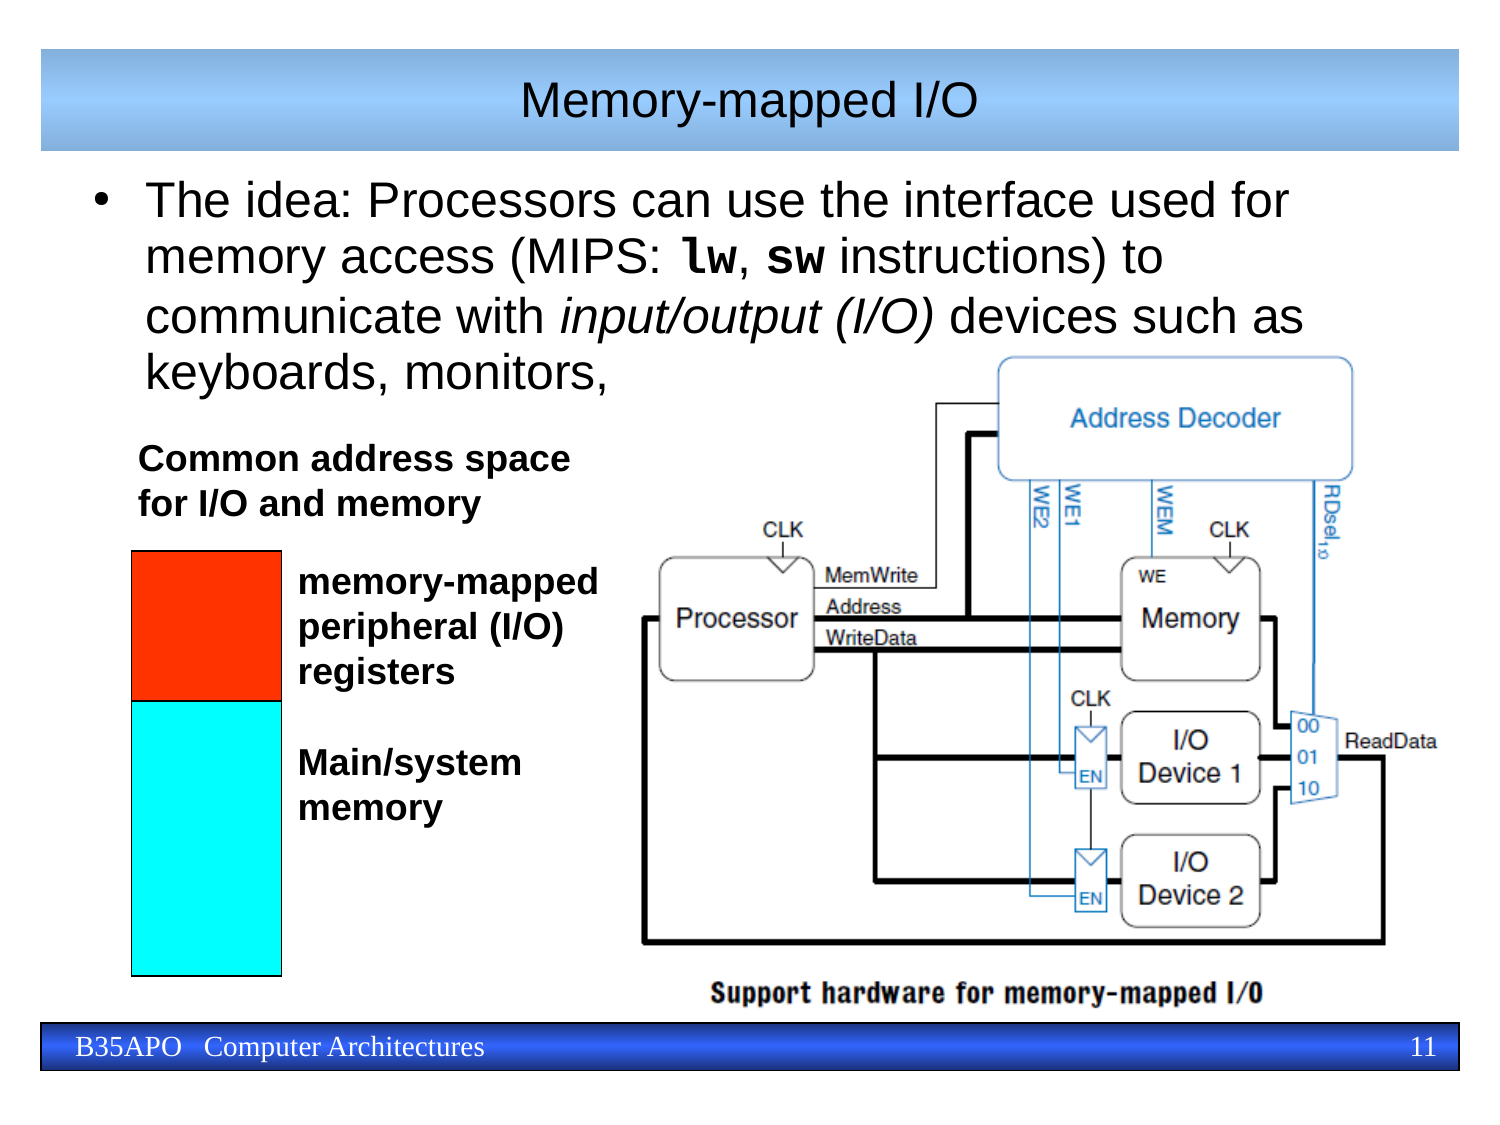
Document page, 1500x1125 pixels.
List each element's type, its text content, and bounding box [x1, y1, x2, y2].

list The idea: Processors can use the interface used for memory access (MIPS: lw, sw instructions) to communicate with input/output (I/O) devices such as keyboards, monitors, and printers. [75, 172, 1396, 546]
text_box Common address space for I/O and memory [123, 426, 613, 532]
text_box [131, 551, 282, 977]
title Memory-mapped I/O [41, 49, 1459, 151]
picture [612, 345, 1450, 1016]
text_box memory-mapped peripheral (I/O) registers [282, 549, 658, 700]
text_box Main/system memory [282, 730, 612, 836]
